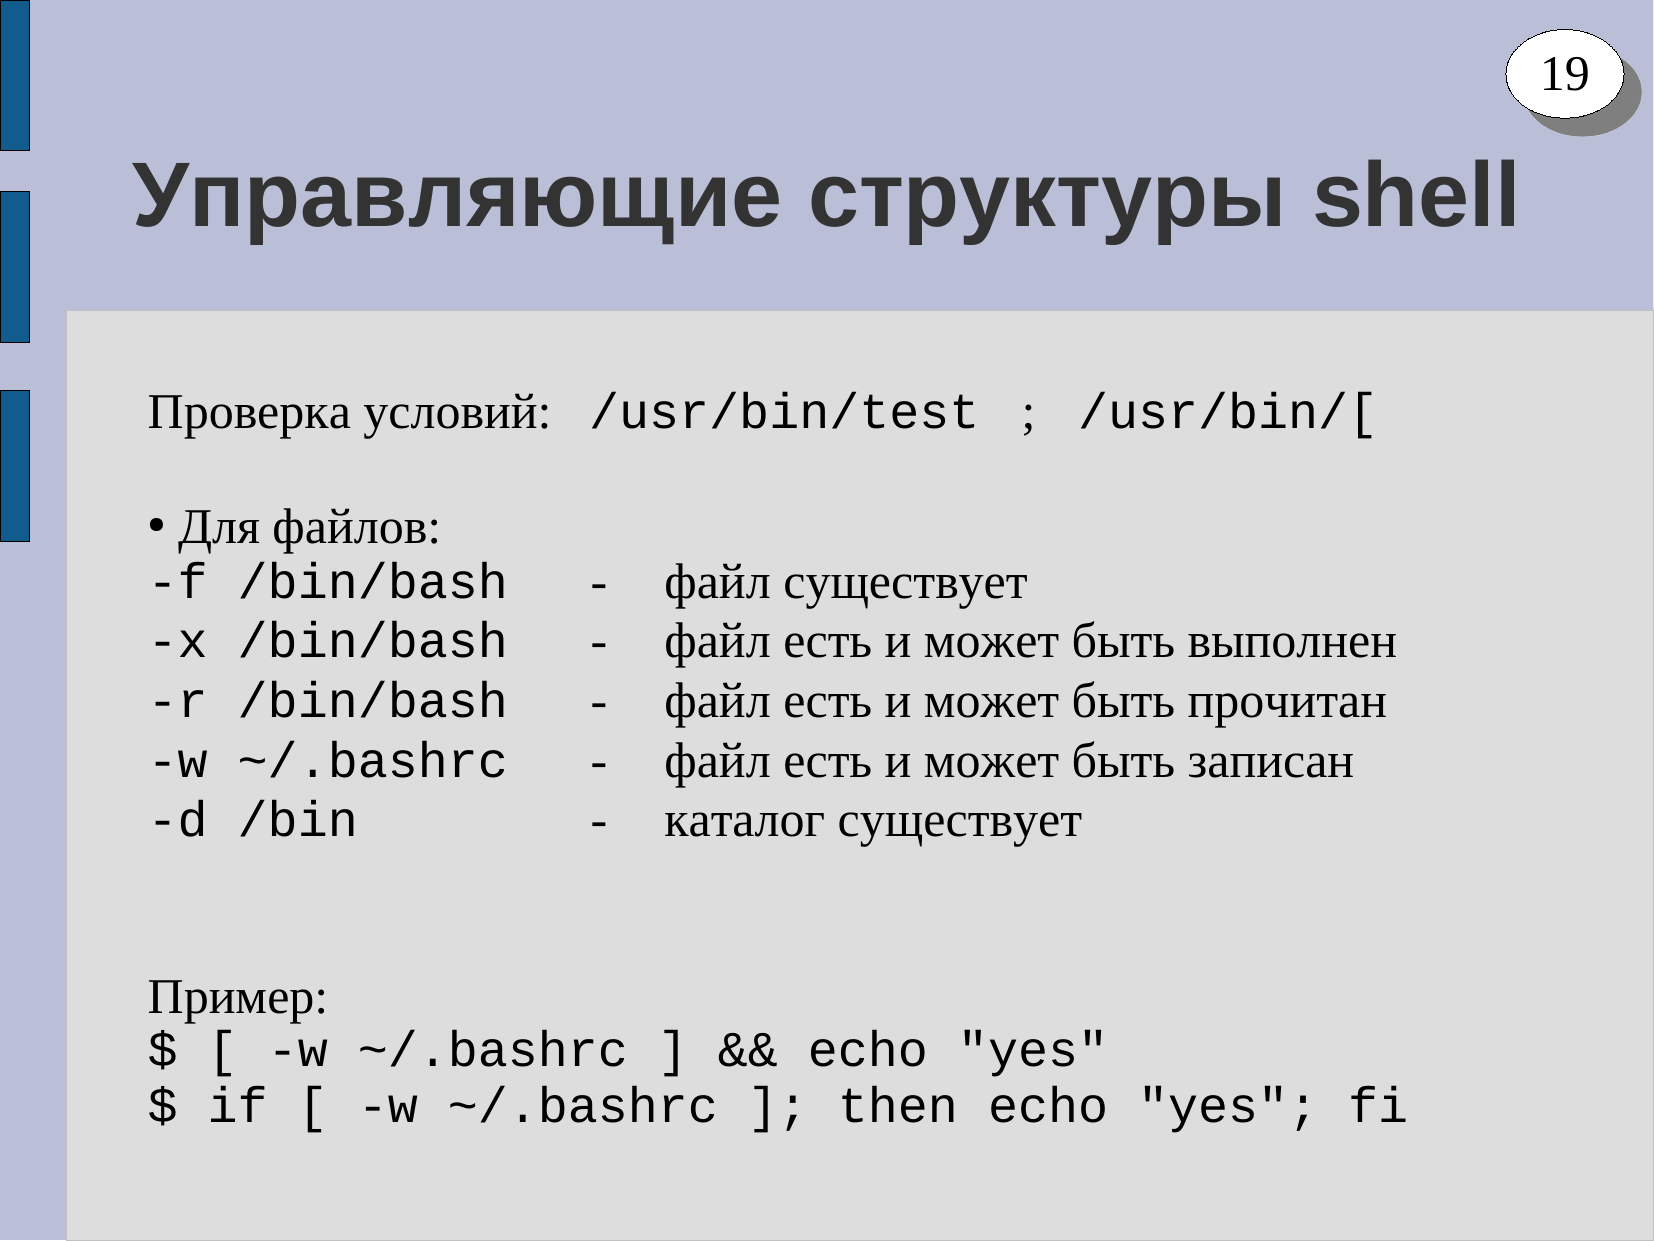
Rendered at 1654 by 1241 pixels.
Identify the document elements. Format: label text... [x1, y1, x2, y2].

text_box Проверка условий: /usr/bin/test ; /usr/bin/[ Для файлов: -f /bin/bash - файл существует -x /bin/bash - файл есть и может быть выполнен -r /bin/bash - файл есть и может быть прочитан -w ~/.bashrc - файл есть и может быть записан -d /bin - каталог существует [147, 383, 1398, 852]
title Управляющие структуры shell [121, 91, 1534, 299]
text_box 19 [1505, 29, 1625, 119]
text_box Пример: $ [ -w ~/.bashrc ] && echo "yes" $ if [ -w ~/.bashrc ]; then echo "yes"; fi [147, 969, 1408, 1139]
